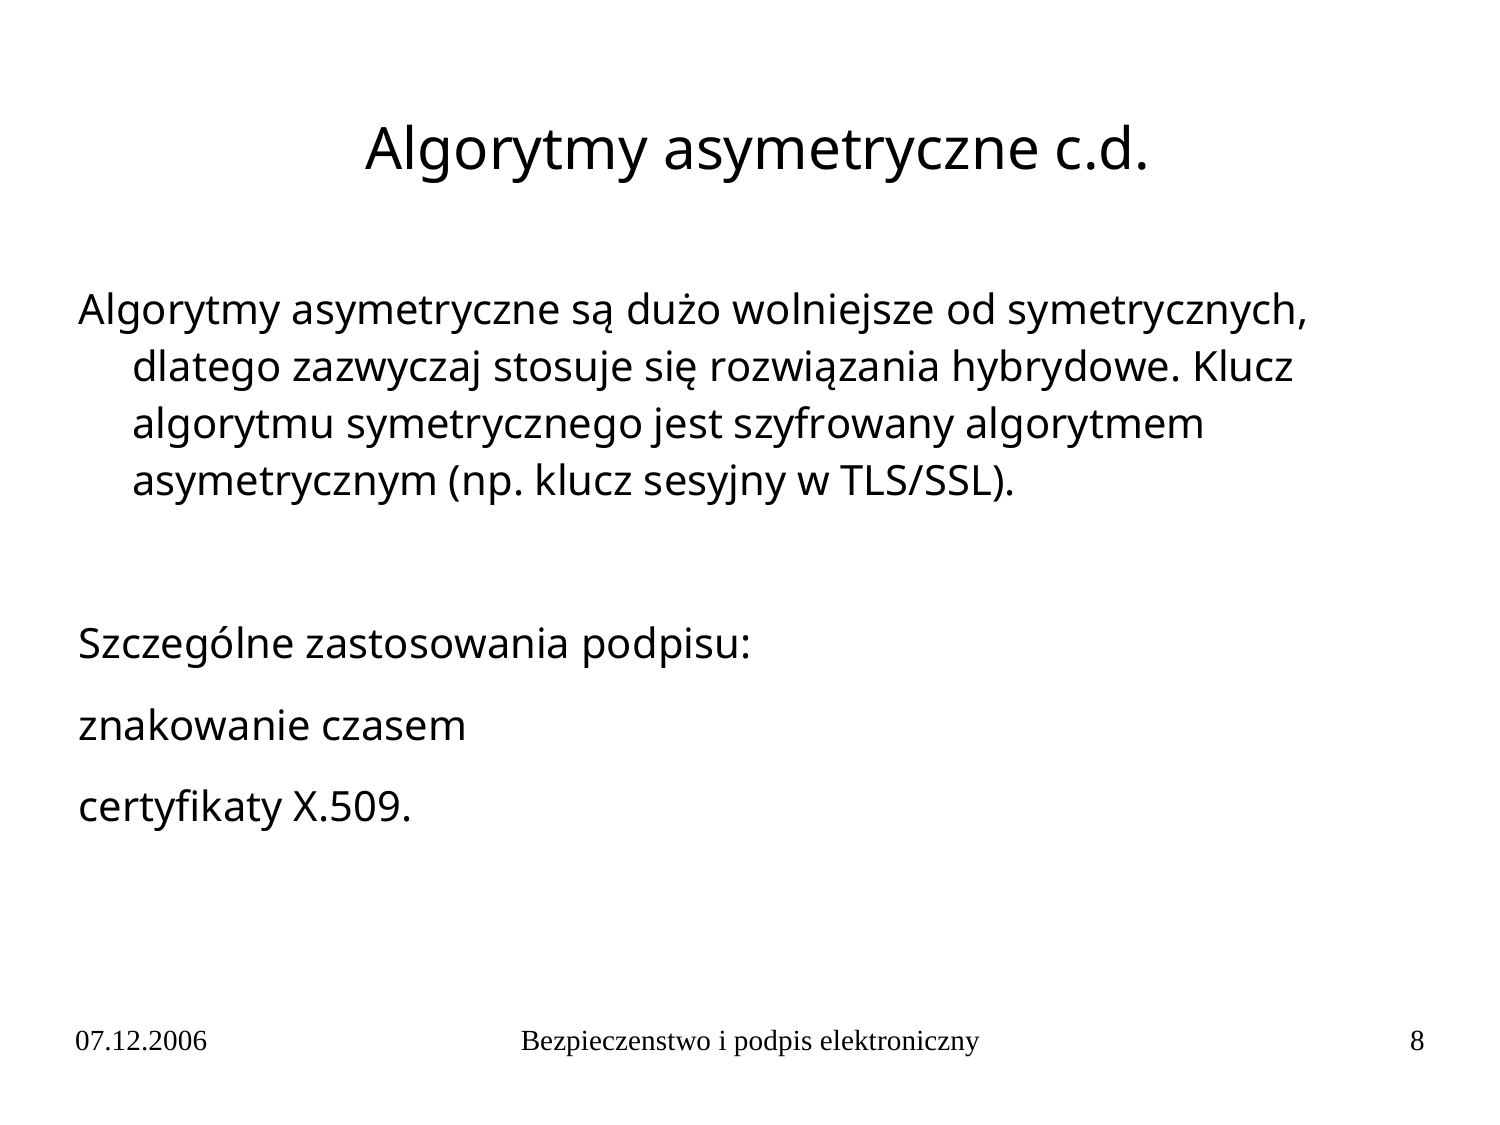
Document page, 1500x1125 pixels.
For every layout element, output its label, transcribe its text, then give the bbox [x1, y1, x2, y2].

list Algorytmy asymetryczne są dużo wolniejsze od symetrycznych, dlatego zazwyczaj stosuje się rozwiązania hybrydowe. Klucz algorytmu symetrycznego jest szyfrowany algorytmem asymetrycznym (np. klucz sesyjny w TLS/SSL). Szczególne zastosowania podpisu: znakowanie czasem certyfikaty X.509. [61, 279, 1448, 969]
title Algorytmy asymetryczne c.d. [68, 88, 1447, 205]
